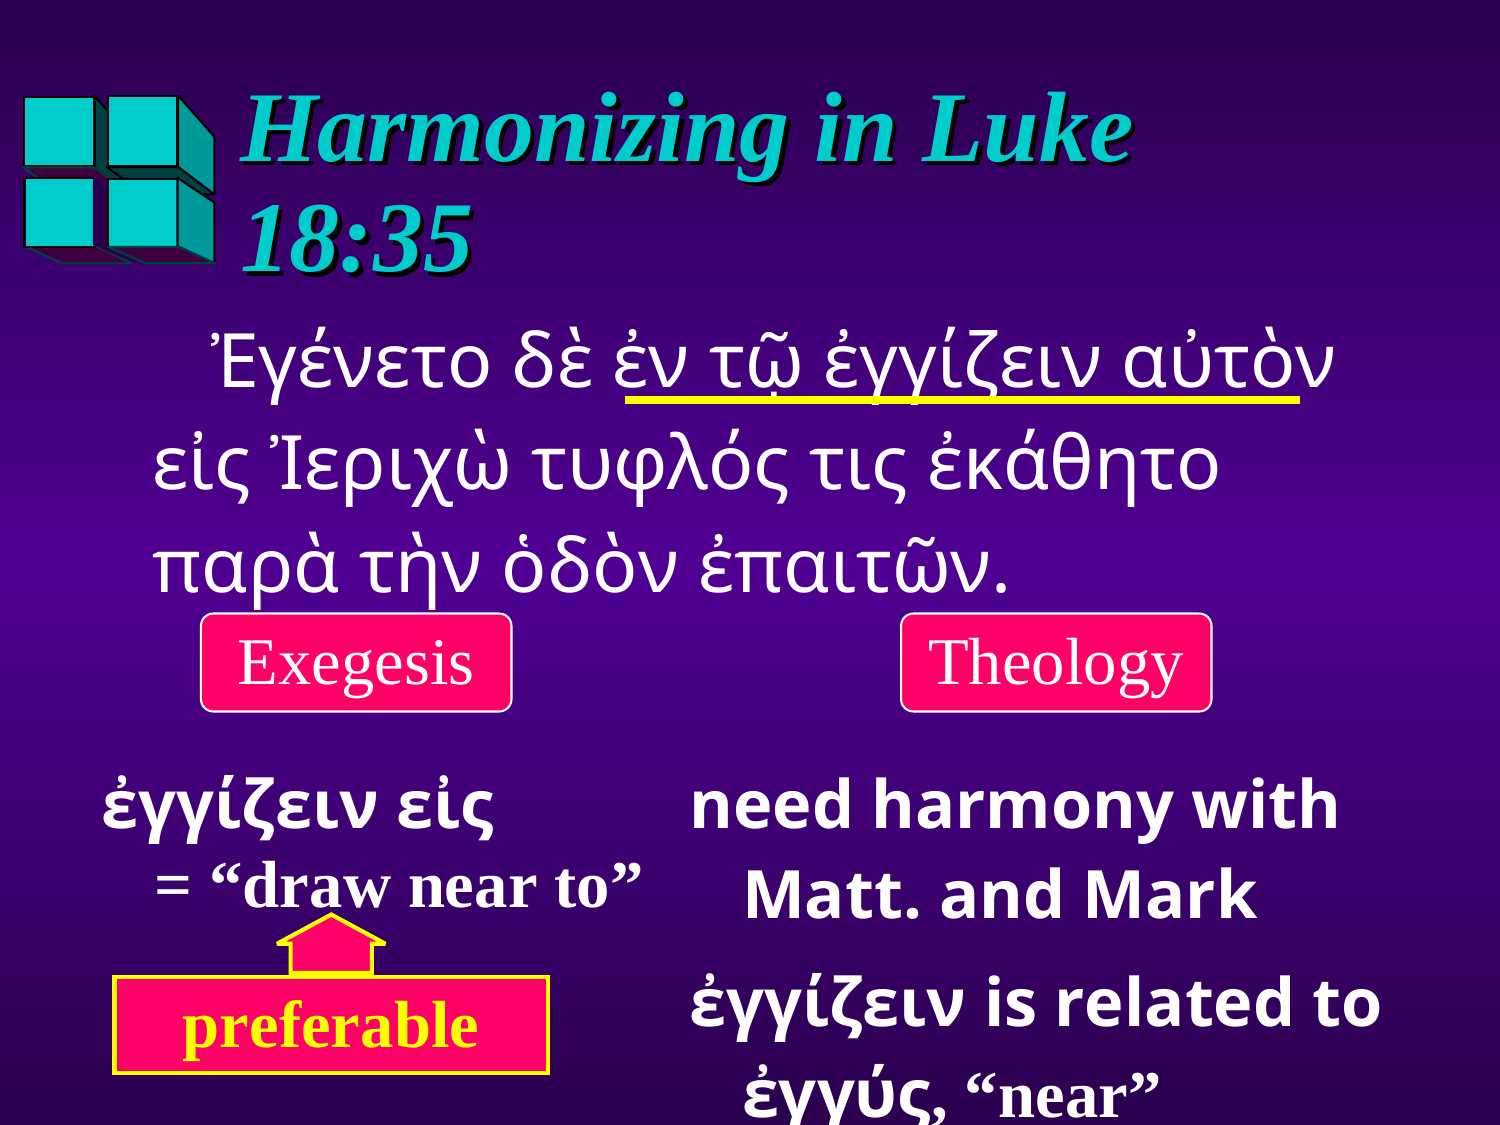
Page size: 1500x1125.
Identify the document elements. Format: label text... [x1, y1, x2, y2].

text_box Ἐγένετο δὲ ἐν τῷ ἐγγίζειν αὐτὸν εἰς Ἰεριχὼ τυφλός τις ἐκάθητο παρὰ τὴν ὁδὸν ἐπαιτῶν. [137, 299, 1413, 622]
list need harmony with Matt. and Mark ἐγγίζειν is related to ἐγγύς, “near” [674, 749, 1450, 1093]
list ἐγγίζειν εἰς = “draw near to” [87, 749, 674, 1013]
text_box preferable [114, 977, 548, 1073]
title Harmonizing in Luke 18:35 [224, 64, 1388, 299]
text_box Theology [901, 613, 1212, 712]
text_box Exegesis [200, 613, 512, 712]
text_box [277, 914, 386, 973]
